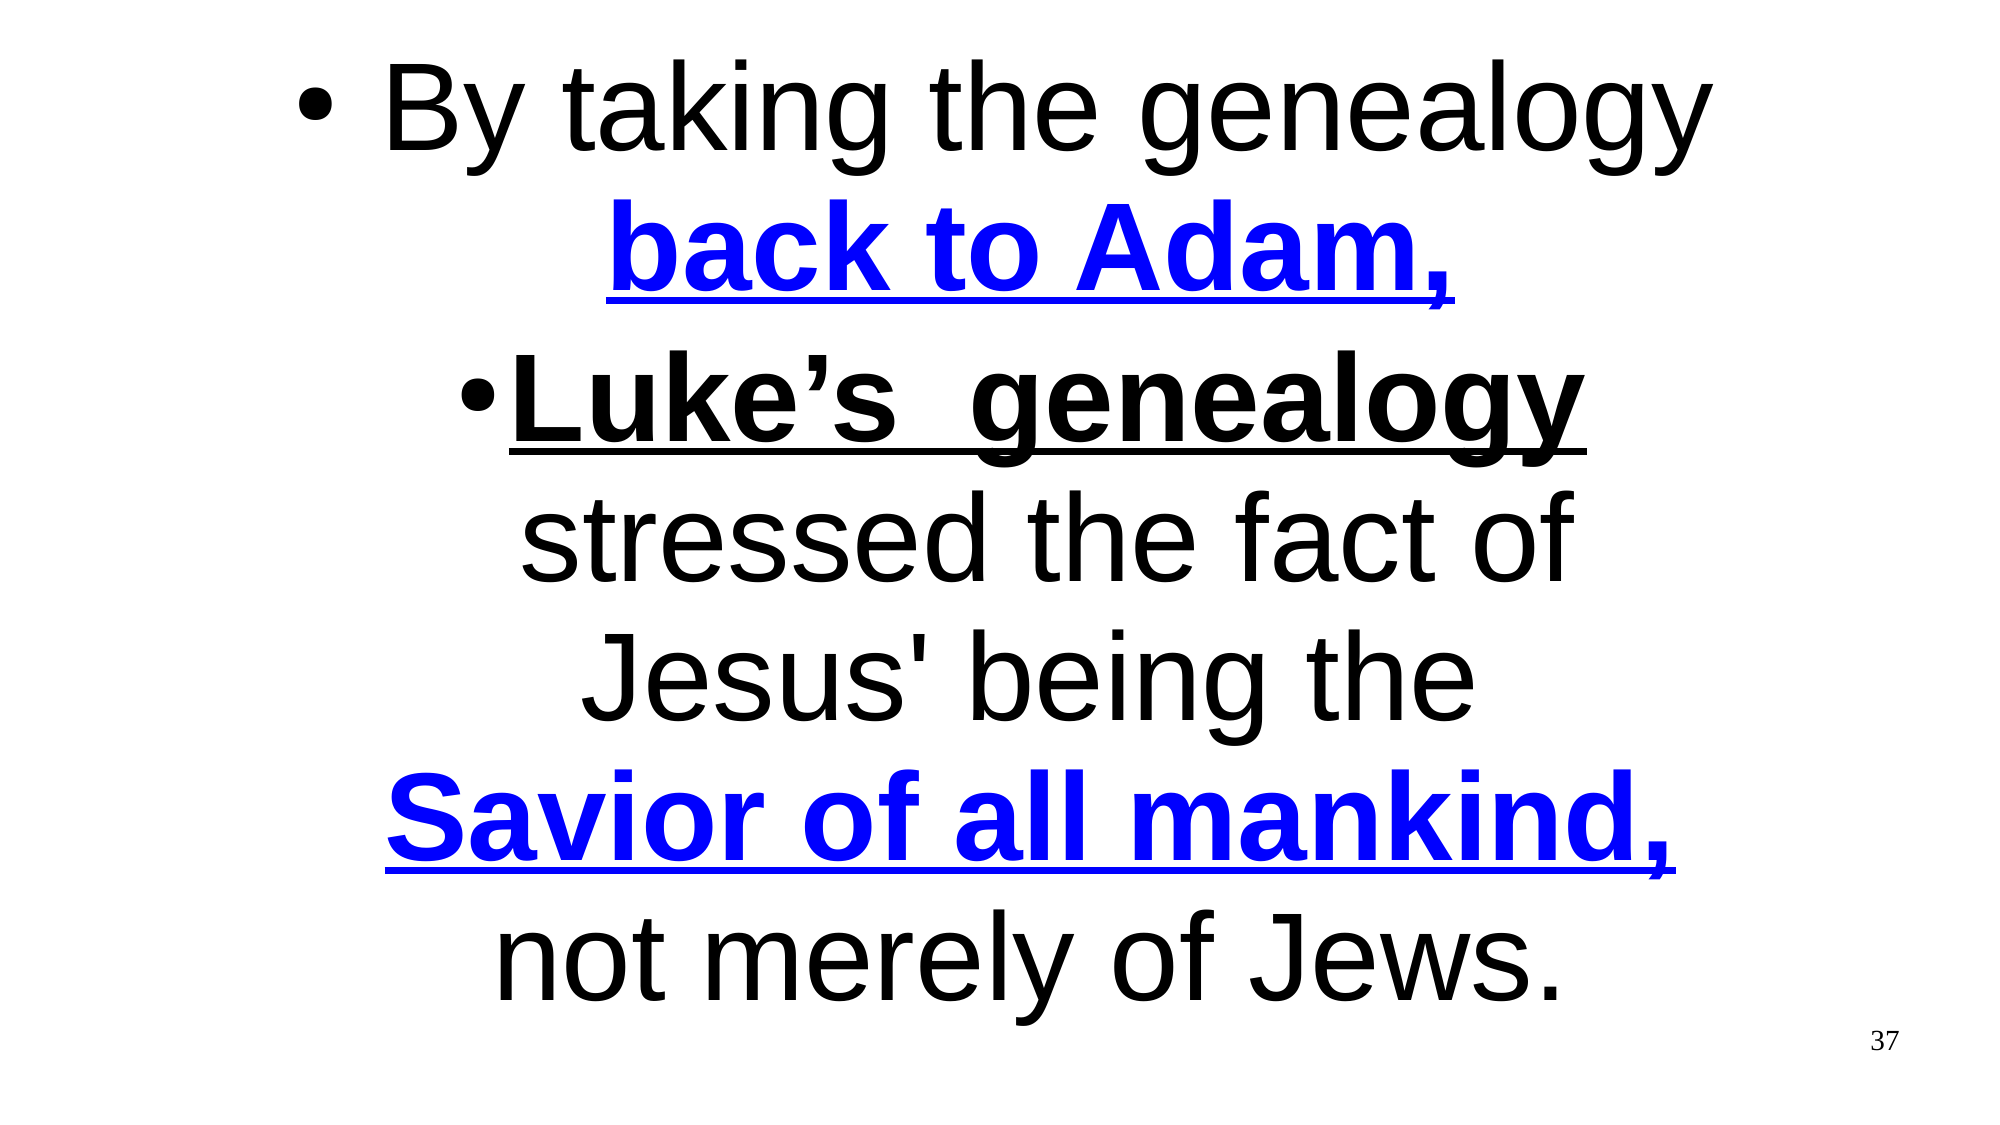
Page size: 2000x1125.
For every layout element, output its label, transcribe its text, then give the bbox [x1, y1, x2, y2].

list By taking the genealogy back to Adam, Luke’s genealogy stressed the fact of Jesus' being the Savior of all mankind, not merely of Jews. [37, 37, 1988, 1125]
